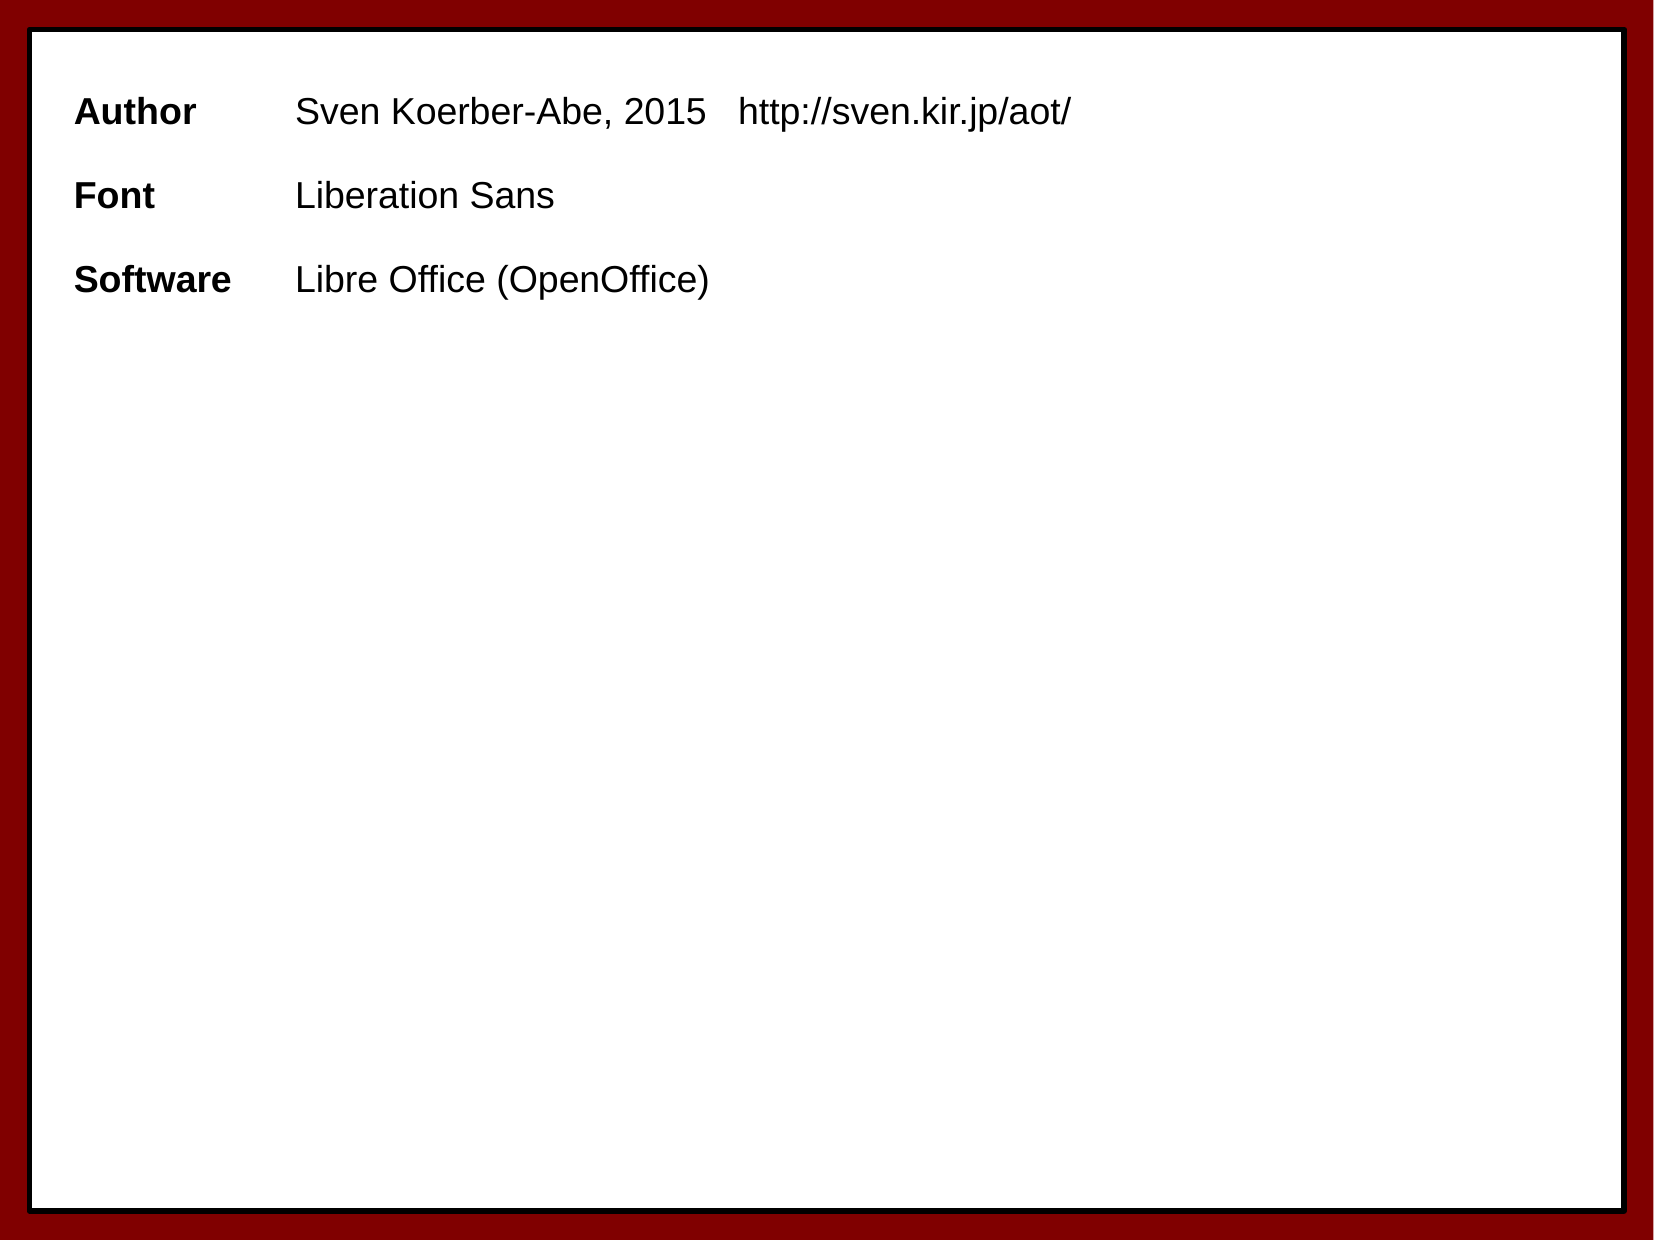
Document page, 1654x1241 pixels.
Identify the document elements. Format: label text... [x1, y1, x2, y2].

text_box [29, 29, 1625, 1211]
text_box Author Sven Koerber-Abe, 2015 http://sven.kir.jp/aot/ Font Liberation Sans Software Libre Office (OpenOffice) [59, 40, 1595, 1190]
